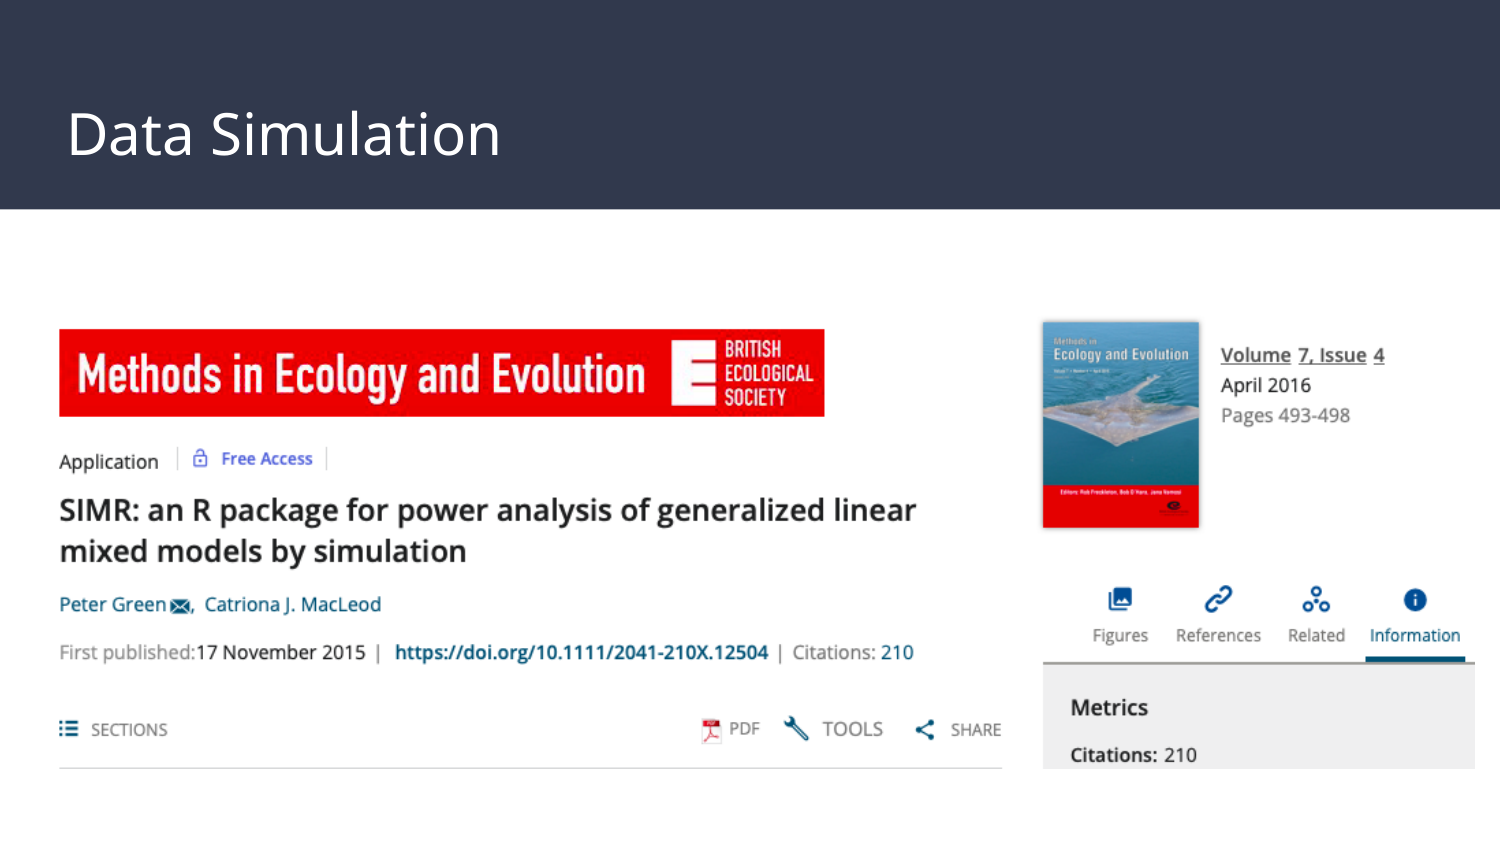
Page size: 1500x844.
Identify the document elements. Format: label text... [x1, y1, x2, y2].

picture [24, 306, 1475, 769]
title Data Simulation [51, 82, 1449, 185]
